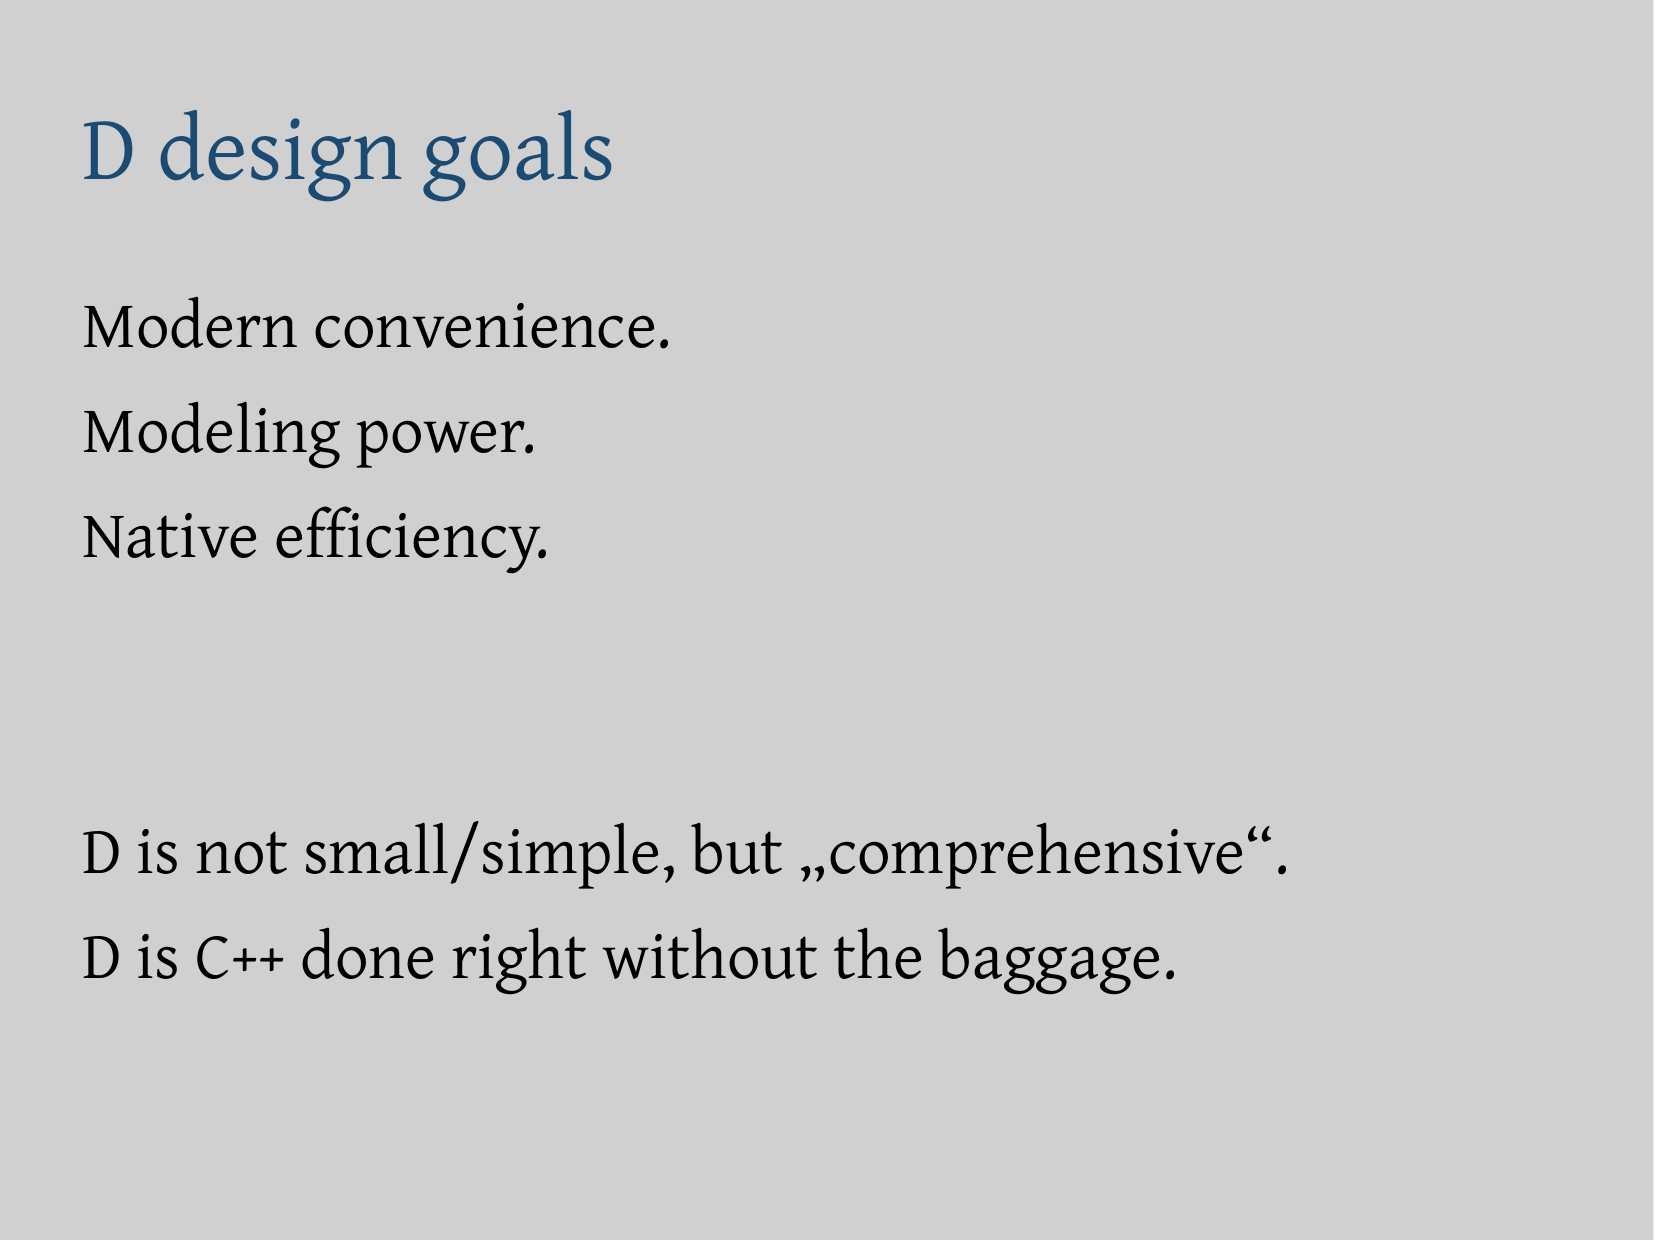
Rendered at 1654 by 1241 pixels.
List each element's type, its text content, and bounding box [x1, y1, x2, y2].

title D design goals [82, 49, 1571, 257]
list Modern convenience. Modeling power. Native efficiency. D is not small/simple, but „comprehensive“. D is C++ done right without the baggage. [82, 290, 1571, 1010]
